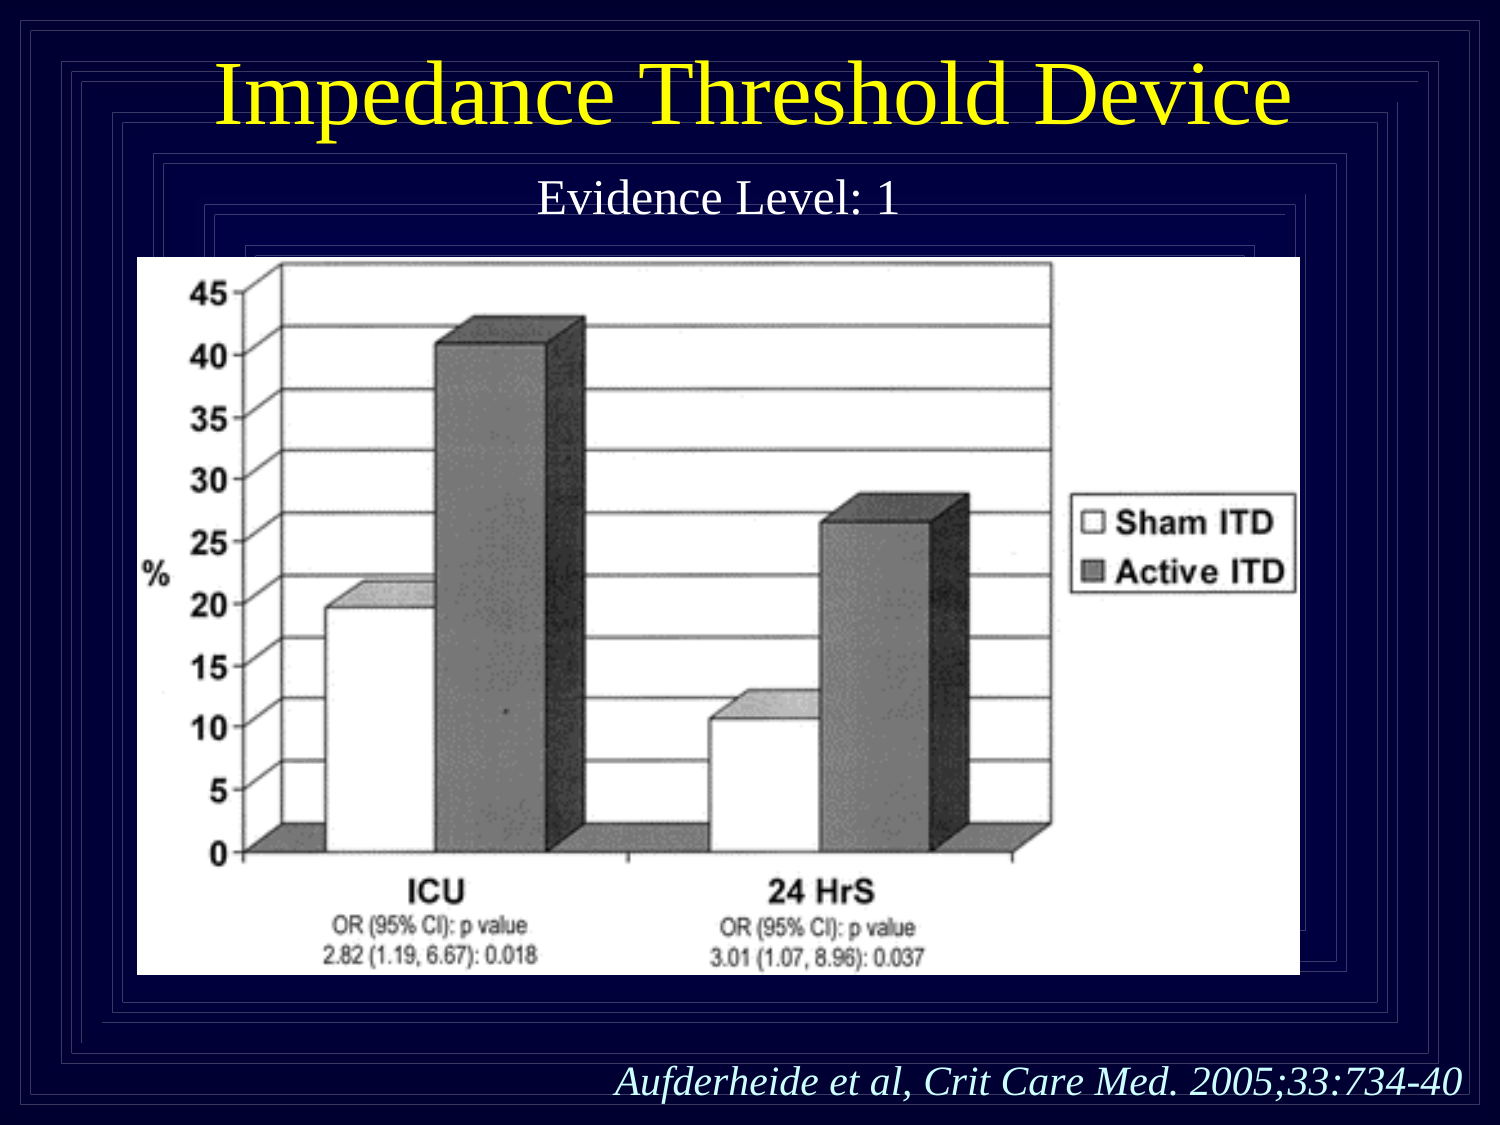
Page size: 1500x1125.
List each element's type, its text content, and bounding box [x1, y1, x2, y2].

picture [137, 257, 1300, 976]
text_box Impedance Threshold Device [37, 0, 1472, 188]
text_box Aufderheide et al, Crit Care Med. 2005;33:734-40 [599, 1050, 1500, 1112]
text_box Evidence Level: 1 [487, 162, 951, 234]
